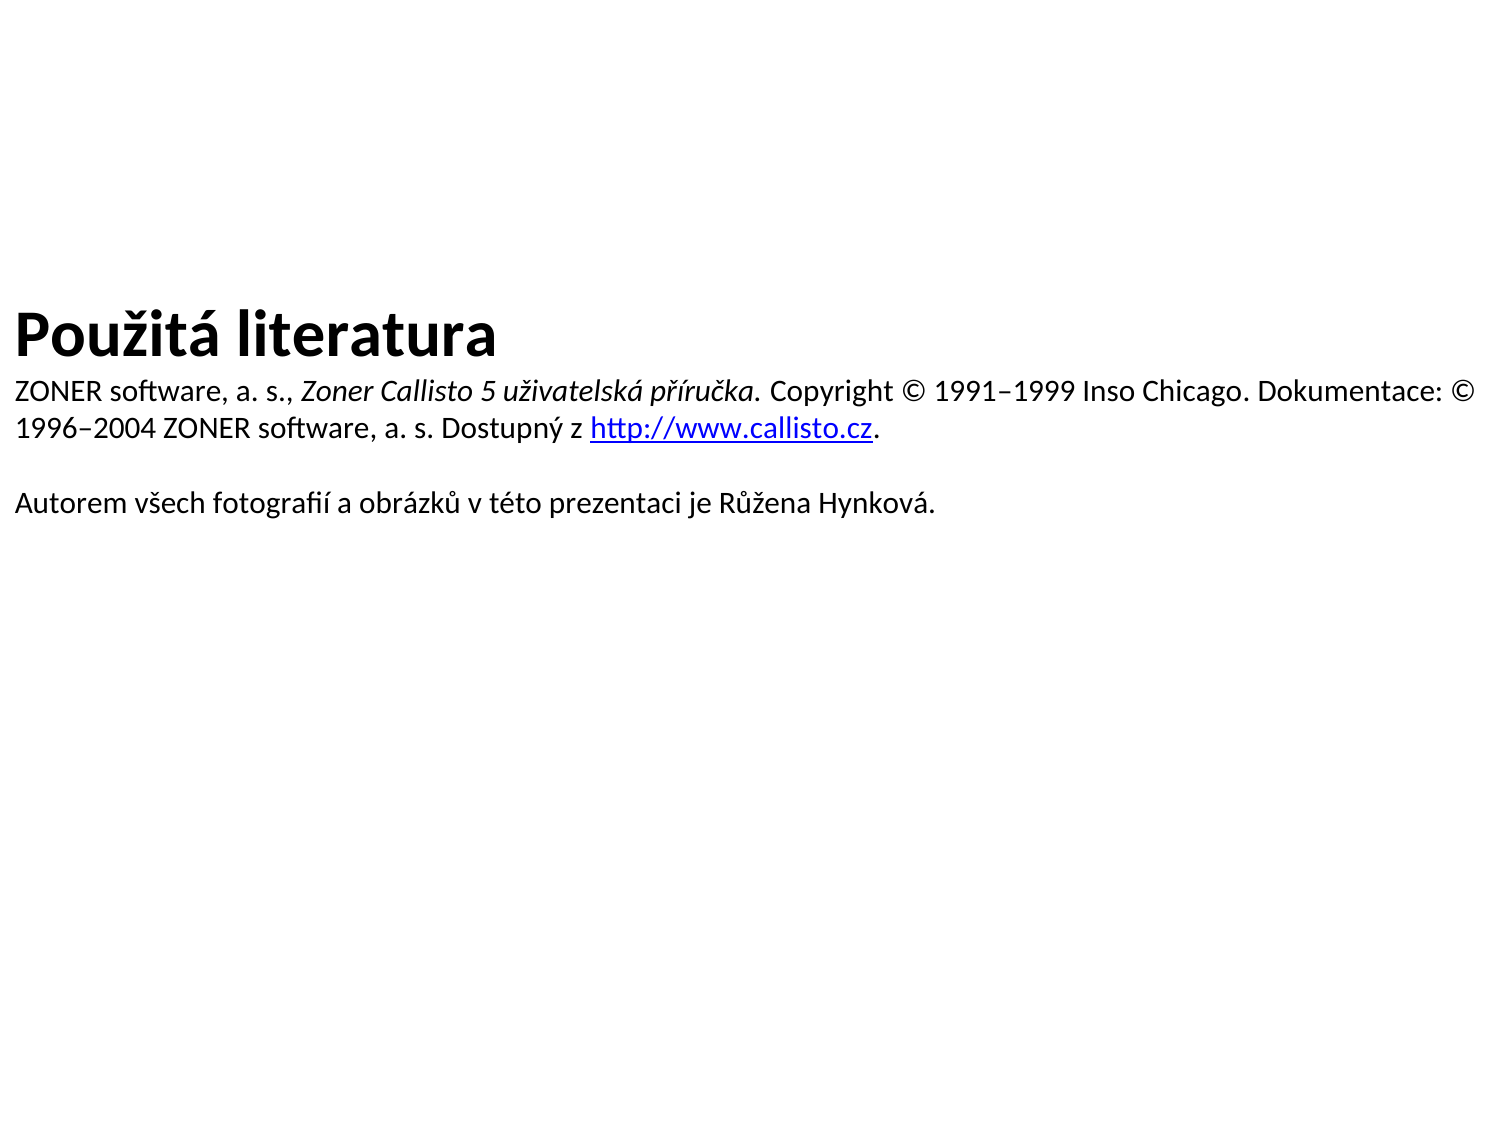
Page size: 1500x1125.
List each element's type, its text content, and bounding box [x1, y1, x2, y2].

text_box Použitá literatura ZONER software, a. s., Zoner Callisto 5 uživatelská příručka. Copyright © 1991–1999 Inso Chicago. Dokumentace: © 1996–2004 ZONER software, a. s. Dostupný z http://www.callisto.cz. Autorem všech fotografií a obrázků v této prezentaci je Růžena Hynková. [0, 282, 1500, 565]
